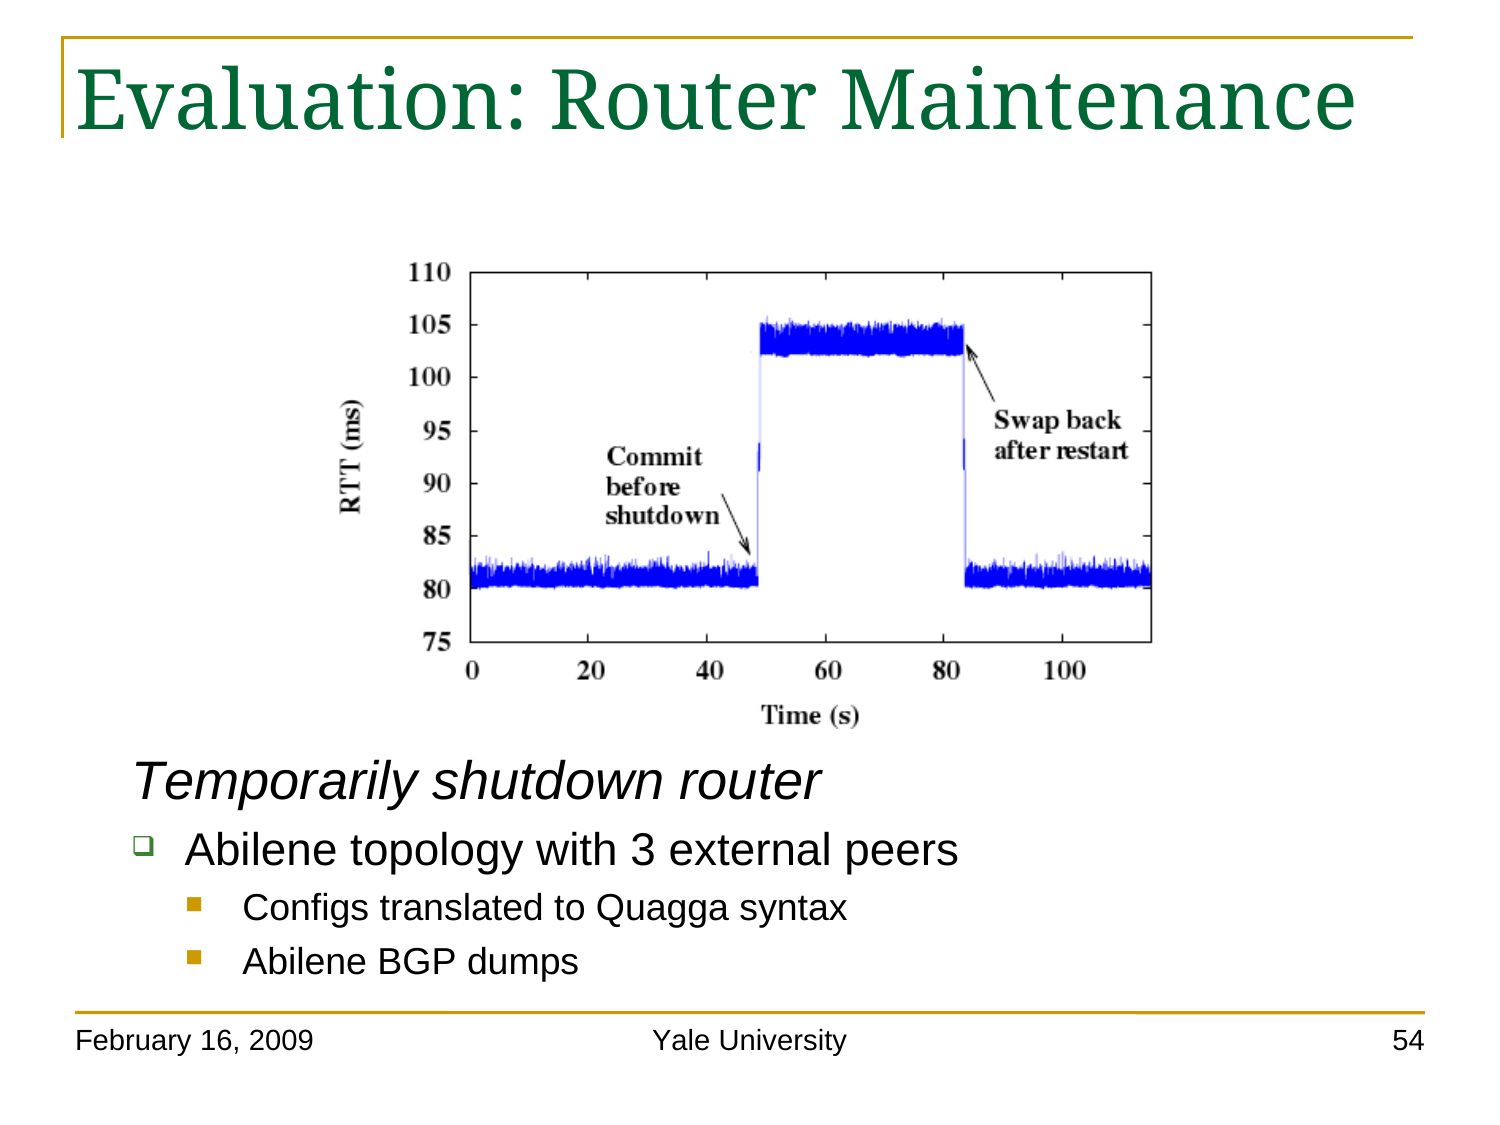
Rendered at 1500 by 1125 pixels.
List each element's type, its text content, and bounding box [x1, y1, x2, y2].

picture [327, 253, 1173, 729]
title Evaluation: Router Maintenance [75, 49, 1425, 147]
list Temporarily shutdown router Abilene topology with 3 external peers Configs translated to Quagga syntax Abilene BGP dumps [75, 750, 1425, 1026]
